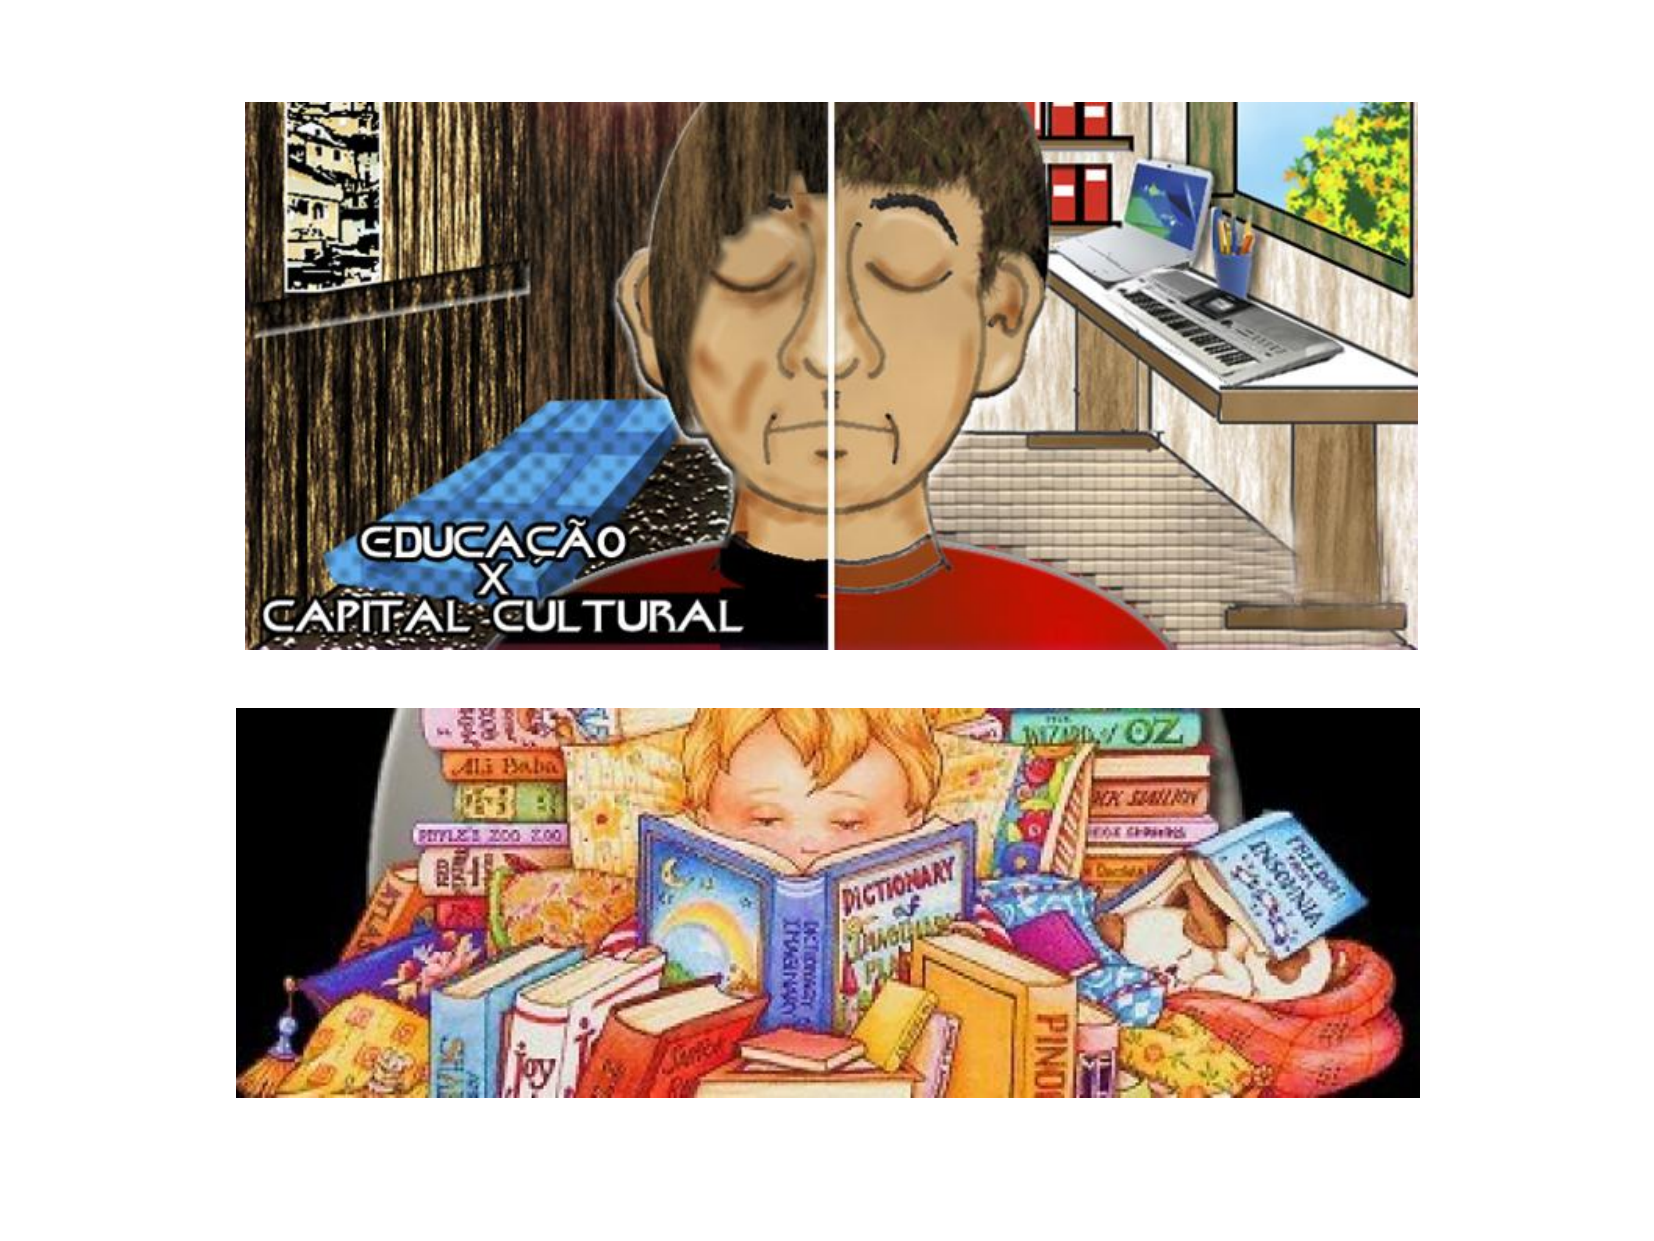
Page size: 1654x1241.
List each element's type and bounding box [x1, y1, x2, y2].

picture [236, 708, 1420, 1098]
picture [245, 102, 1418, 650]
